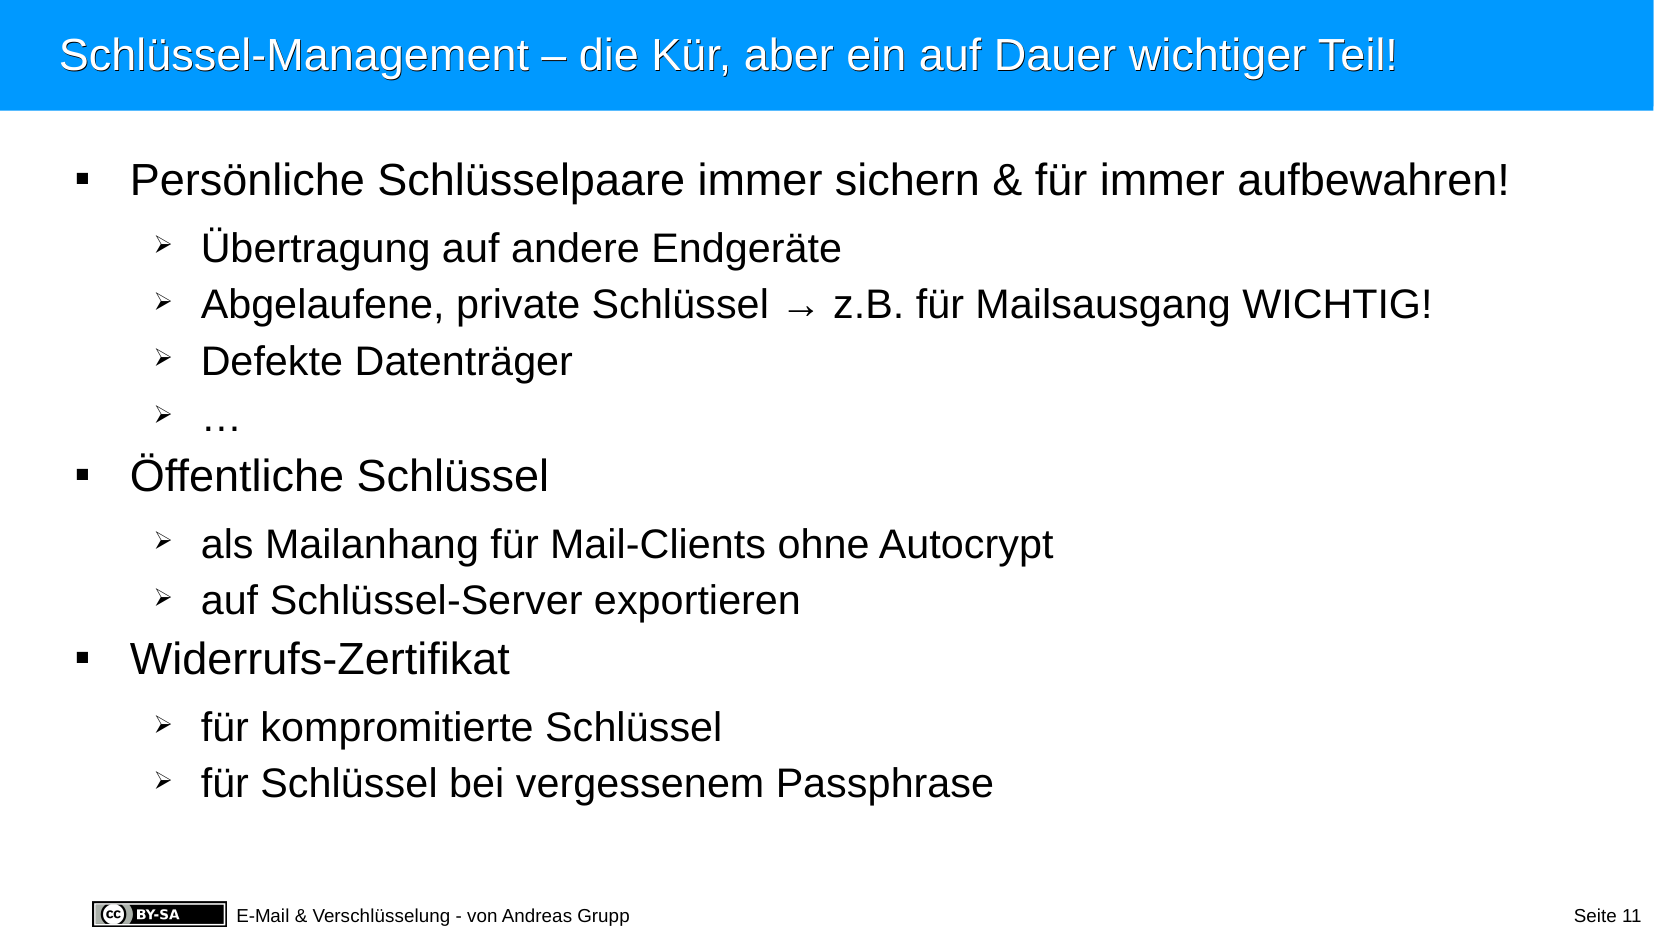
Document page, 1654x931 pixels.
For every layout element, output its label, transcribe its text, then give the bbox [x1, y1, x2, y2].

picture [92, 901, 227, 927]
list Persönliche Schlüsselpaare immer sichern & für immer aufbewahren! Übertragung auf andere Endgeräte Abgelaufene, private Schlüssel → z.B. für Mailsausgang WICHTIG! Defekte Datenträger … Öffentliche Schlüssel als Mailanhang für Mail-Clients ohne Autocrypt auf Schlüssel-Server exportieren Widerrufs-Zertifikat für kompromitierte Schlüssel für Schlüssel bei vergessenem Passphrase [59, 154, 1595, 832]
title Schlüssel-Management – die Kür, aber ein auf Dauer wichtiger Teil! [59, 21, 1506, 89]
